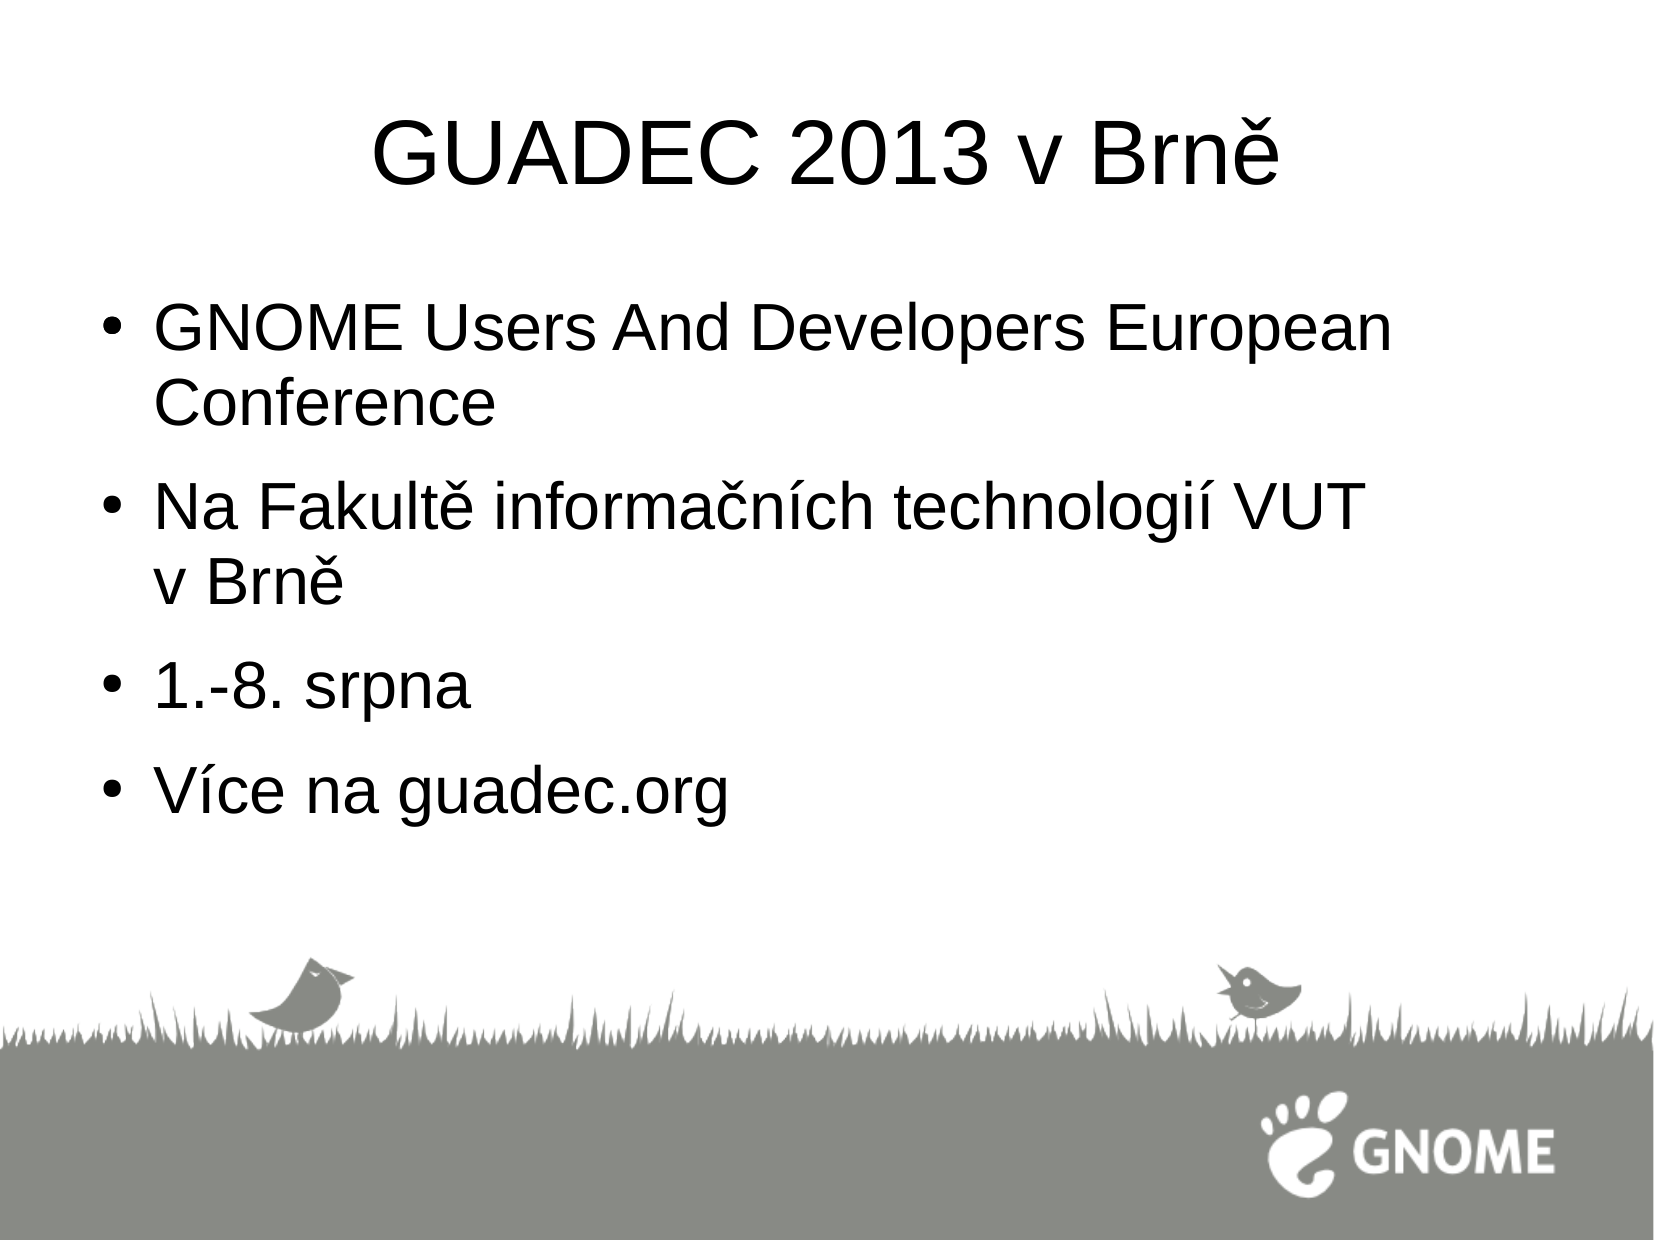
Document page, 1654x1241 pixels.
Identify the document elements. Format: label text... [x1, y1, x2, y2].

picture [0, 0, 1654, 1241]
list GNOME Users And Developers European Conference Na Fakultě informačních technologií VUT v Brně 1.-8. srpna Více na guadec.org [82, 290, 1538, 1010]
